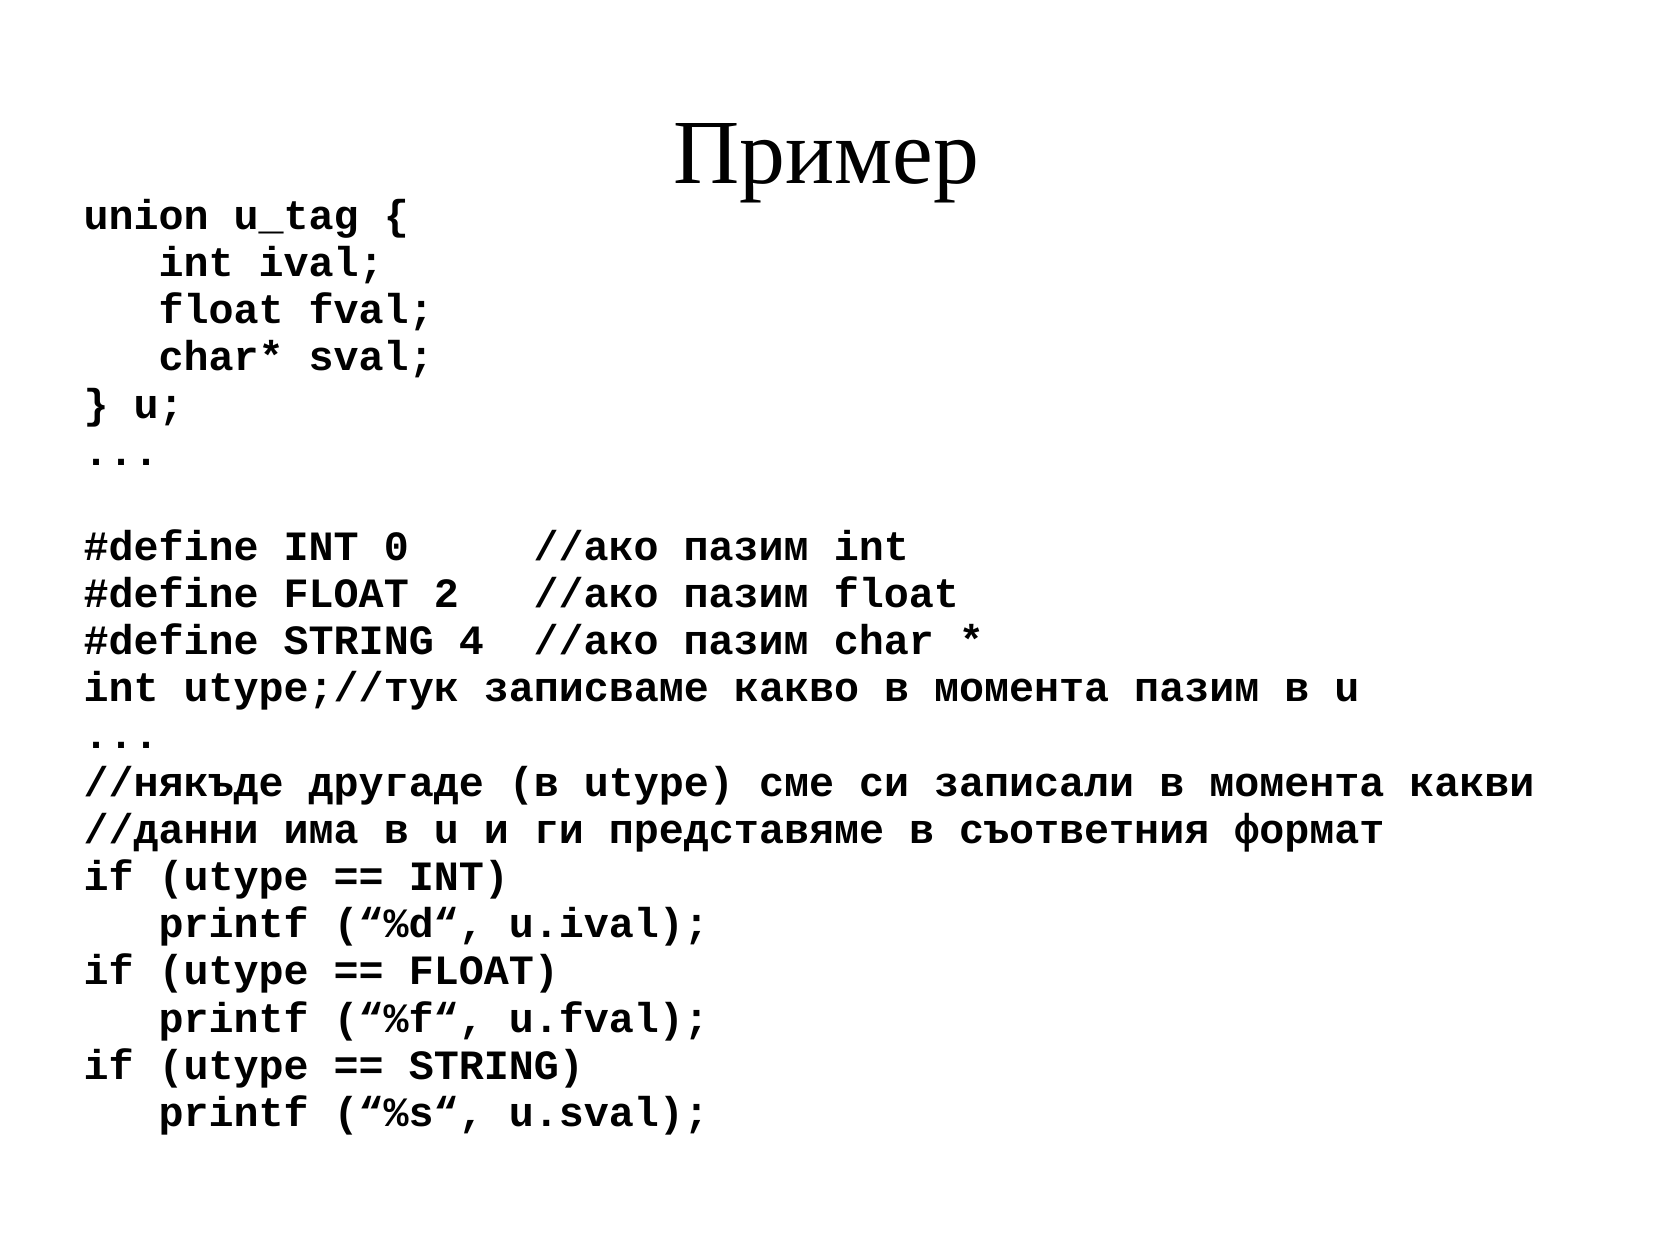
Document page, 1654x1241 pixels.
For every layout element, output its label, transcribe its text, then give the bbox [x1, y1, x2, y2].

text_box union u_tag { int ival; float fval; chаr* sval; } u; ... #define INT 0 //ако пазим int #define FLOAT 2 //ако пазим float #define STRING 4 //ако пазим char * int utype;//тук записваме какво в момента пазим в u ... //някъде другаде (в utype) сме си записали в момента какви //данни има в u и ги представяме в съответния формат if (utype == INT) printf (“%d“, u.ival); if (utype == FLOAT) printf (“%f“, u.fval); if (utype == STRING) printf (“%s“, u.sval); [68, 187, 1654, 1158]
title Пример [82, 49, 1571, 187]
